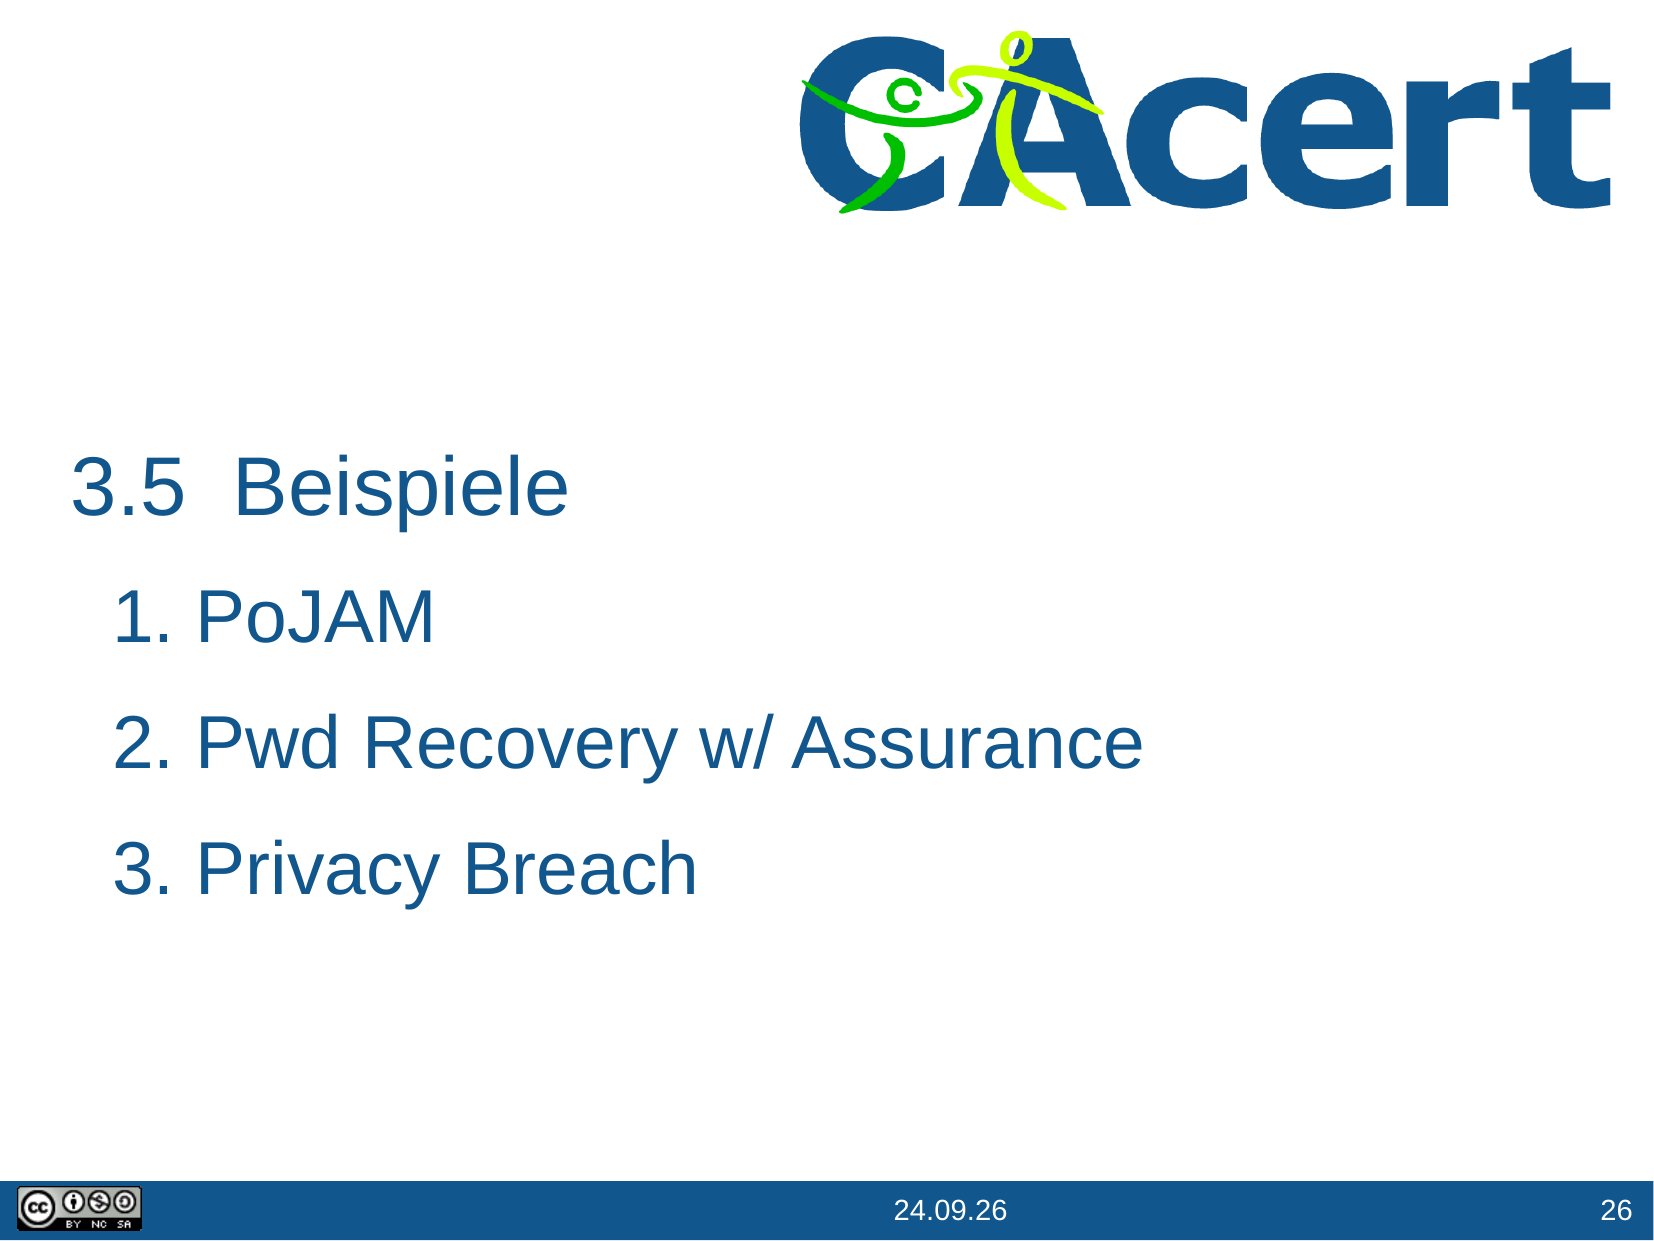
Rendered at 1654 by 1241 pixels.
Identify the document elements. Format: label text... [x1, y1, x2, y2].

picture [797, 27, 1613, 215]
title 3.5 Beispiele 1. PoJAM 2. Pwd Recovery w/ Assurance 3. Privacy Breach [70, 265, 1560, 1123]
picture [17, 1186, 142, 1231]
